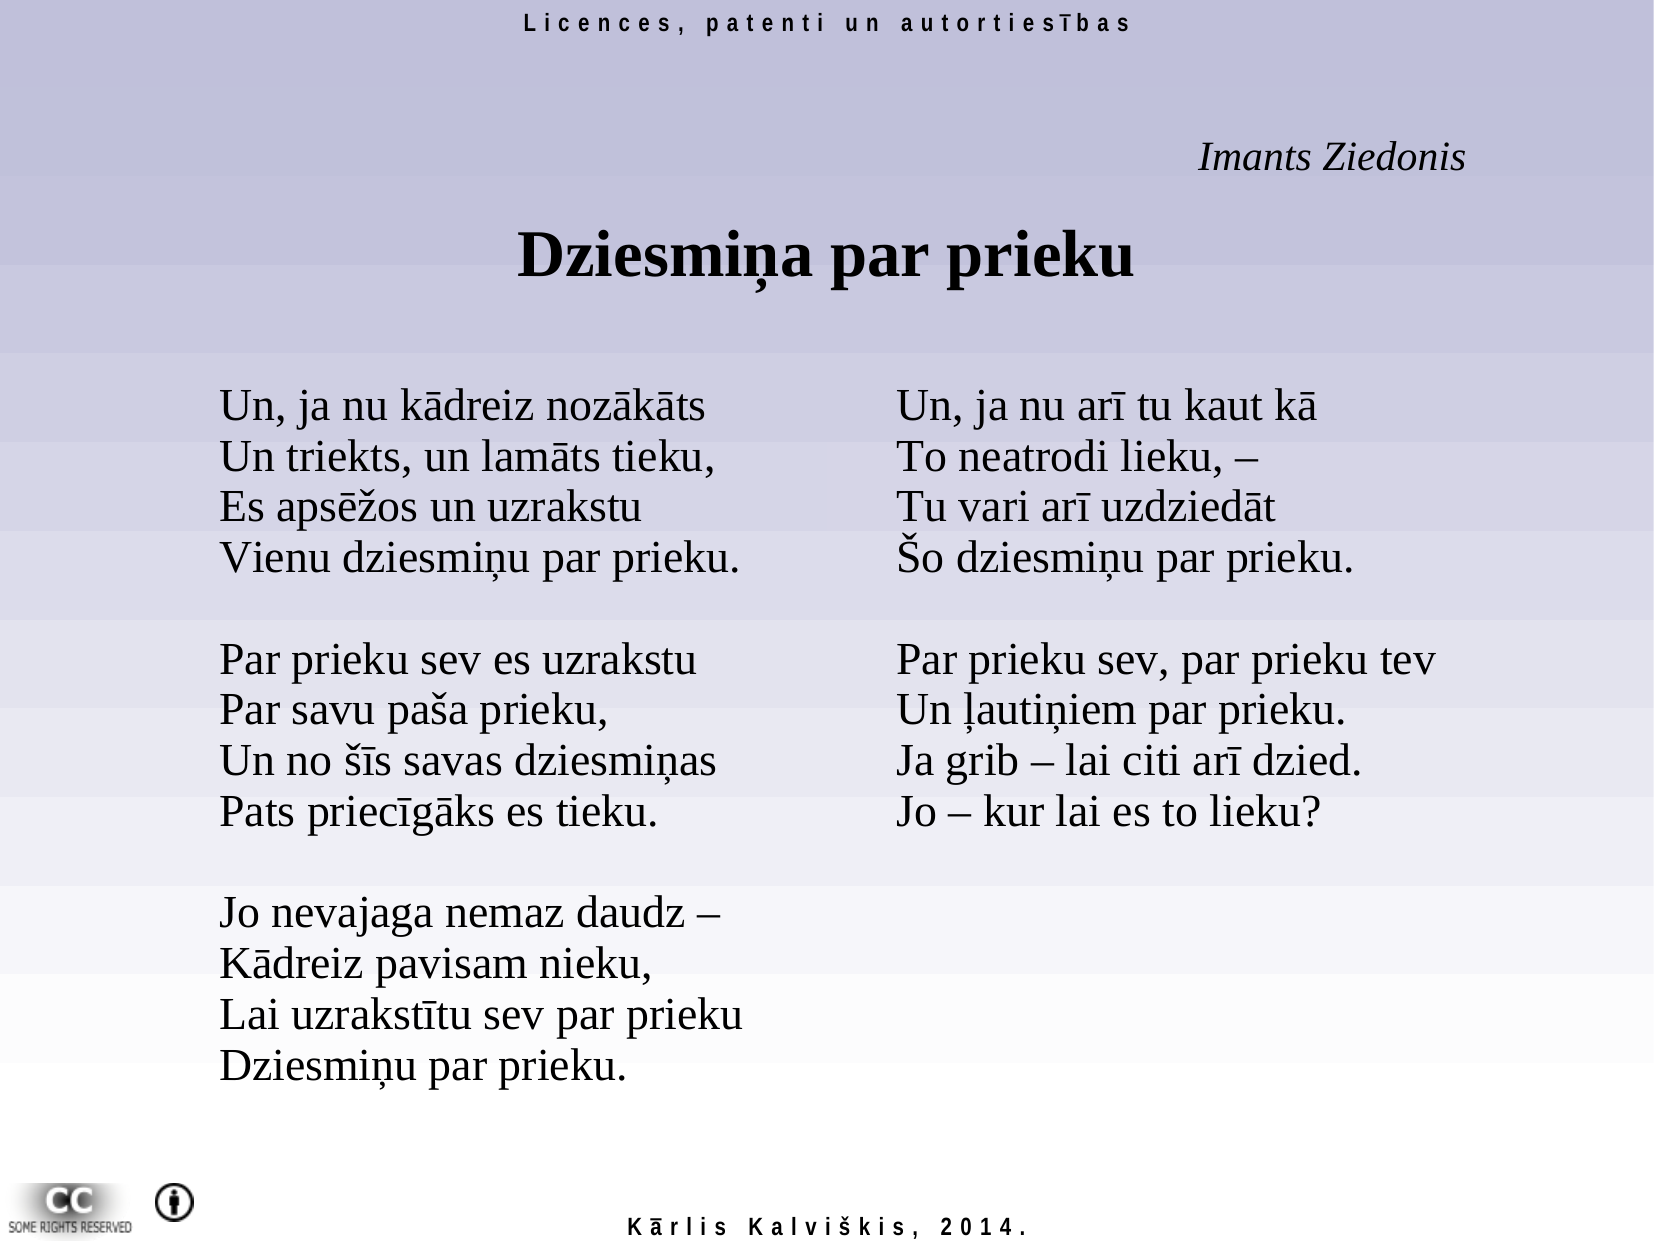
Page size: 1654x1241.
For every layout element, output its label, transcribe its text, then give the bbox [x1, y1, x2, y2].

text_box Imants Ziedonis [1183, 125, 1482, 187]
text_box Un, ja nu arī tu kaut kā To neatrodi lieku, – Tu vari arī uzdziedāt Šo dziesmiņu par prieku. Par prieku sev, par prieku tev Un ļautiņiem par prieku. Ja grib – lai citi arī dzied. Jo – kur lai es to lieku? [881, 372, 1452, 844]
text_box Dziesmiņa par prieku [501, 209, 1152, 299]
picture [0, 0, 1654, 1241]
text_box Un, ja nu kādreiz nozākāts Un triekts, un lamāts tieku, Es apsēžos un uzrakstu Vienu dziesmiņu par prieku. Par prieku sev es uzrakstu Par savu paša prieku, Un no šīs savas dziesmiņas Pats priecīgāks es tieku. Jo nevajaga nemaz daudz – Kādreiz pavisam nieku, Lai uzrakstītu sev par prieku Dziesmiņu par prieku. [204, 372, 759, 1098]
